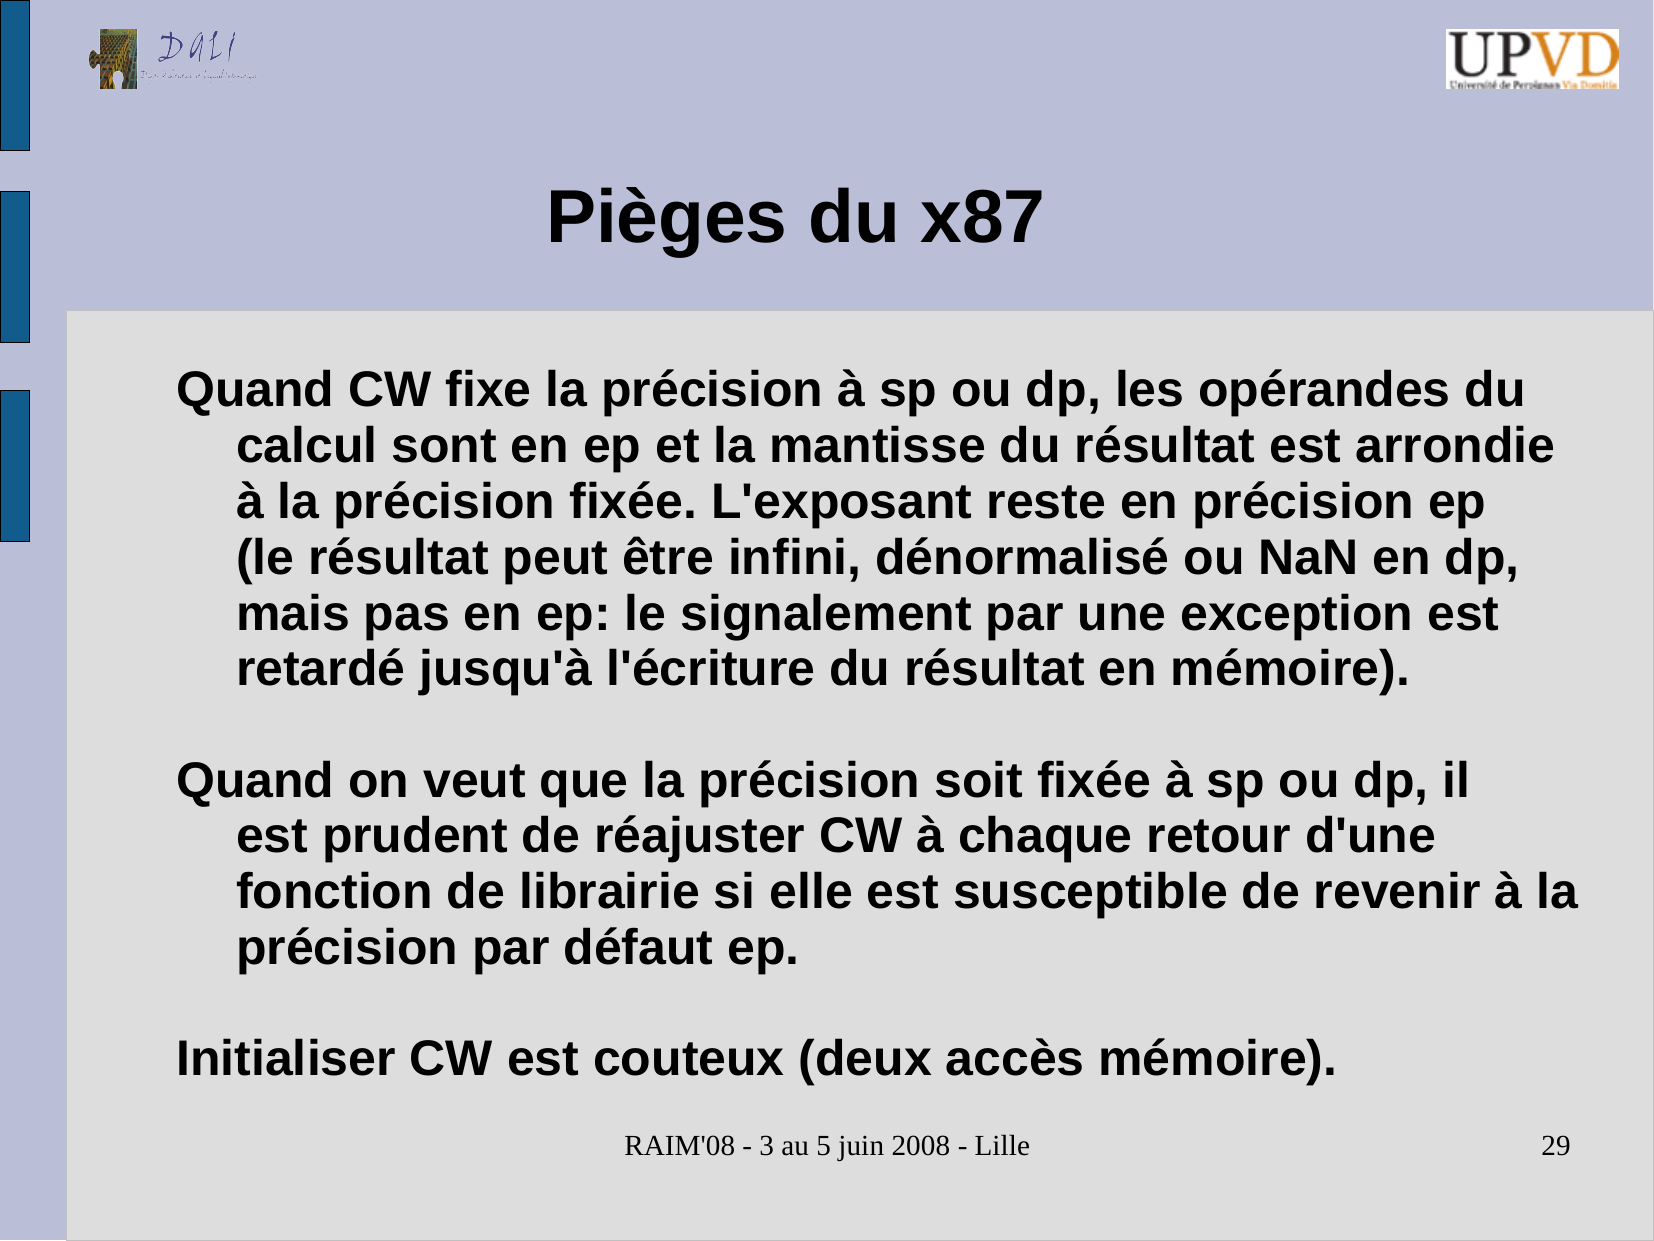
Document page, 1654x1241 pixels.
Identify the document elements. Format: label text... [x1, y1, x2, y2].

text_box Quand CW fixe la précision à sp ou dp, les opérandes du calcul sont en ep et la mantisse du résultat est arrondie à la précision fixée. L'exposant reste en précision ep (le résultat peut être infini, dénormalisé ou NaN en dp, mais pas en ep: le signalement par une exception est retardé jusqu'à l'écriture du résultat en mémoire). Quand on veut que la précision soit fixée à sp ou dp, il est prudent de réajuster CW à chaque retour d'une fonction de librairie si elle est susceptible de revenir à la précision par défaut ep. Initialiser CW est couteux (deux accès mémoire). [147, 354, 1595, 1111]
picture [1446, 29, 1619, 89]
text_box Pièges du x87 [531, 167, 1062, 266]
picture [88, 29, 261, 89]
